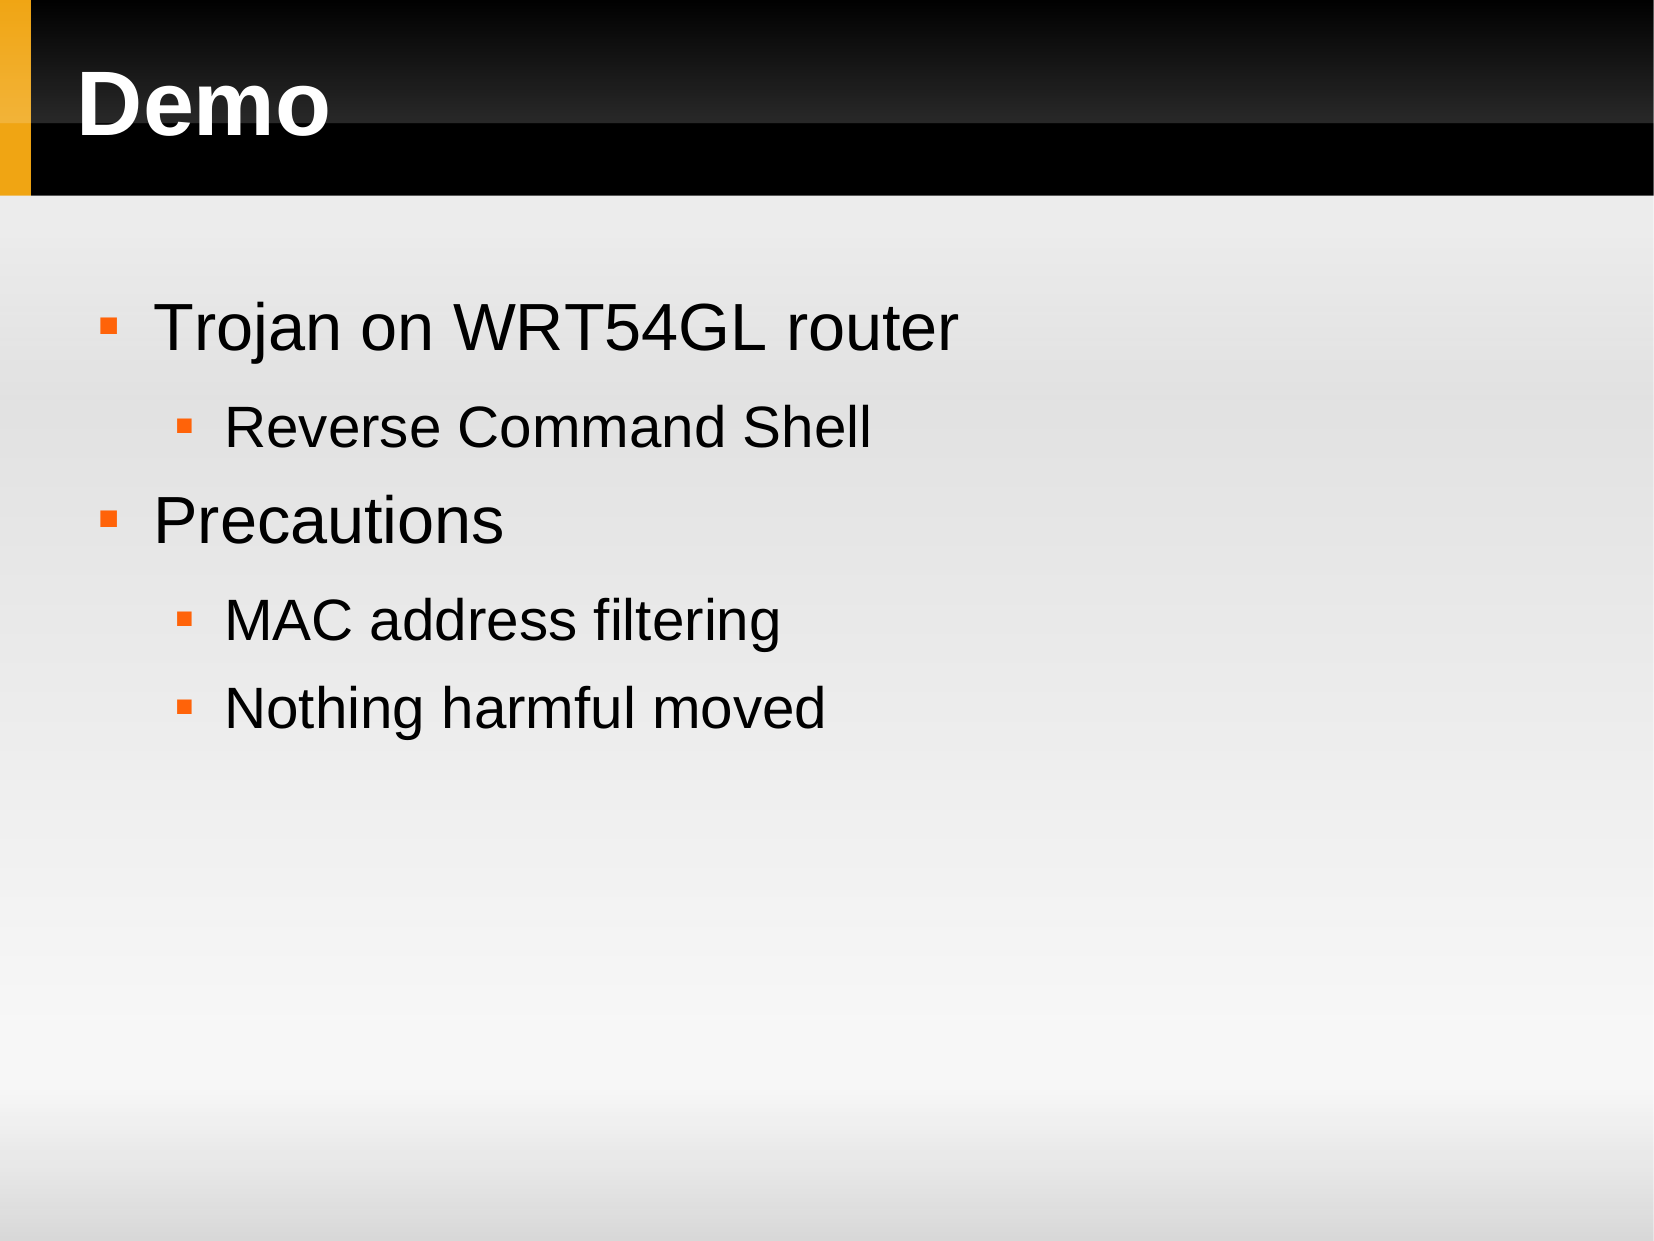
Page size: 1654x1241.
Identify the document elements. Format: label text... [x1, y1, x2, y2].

list Trojan on WRT54GL router Reverse Command Shell Precautions MAC address filtering Nothing harmful moved [82, 290, 1571, 1094]
picture [0, 0, 1654, 1241]
title Demo [76, 7, 1565, 200]
